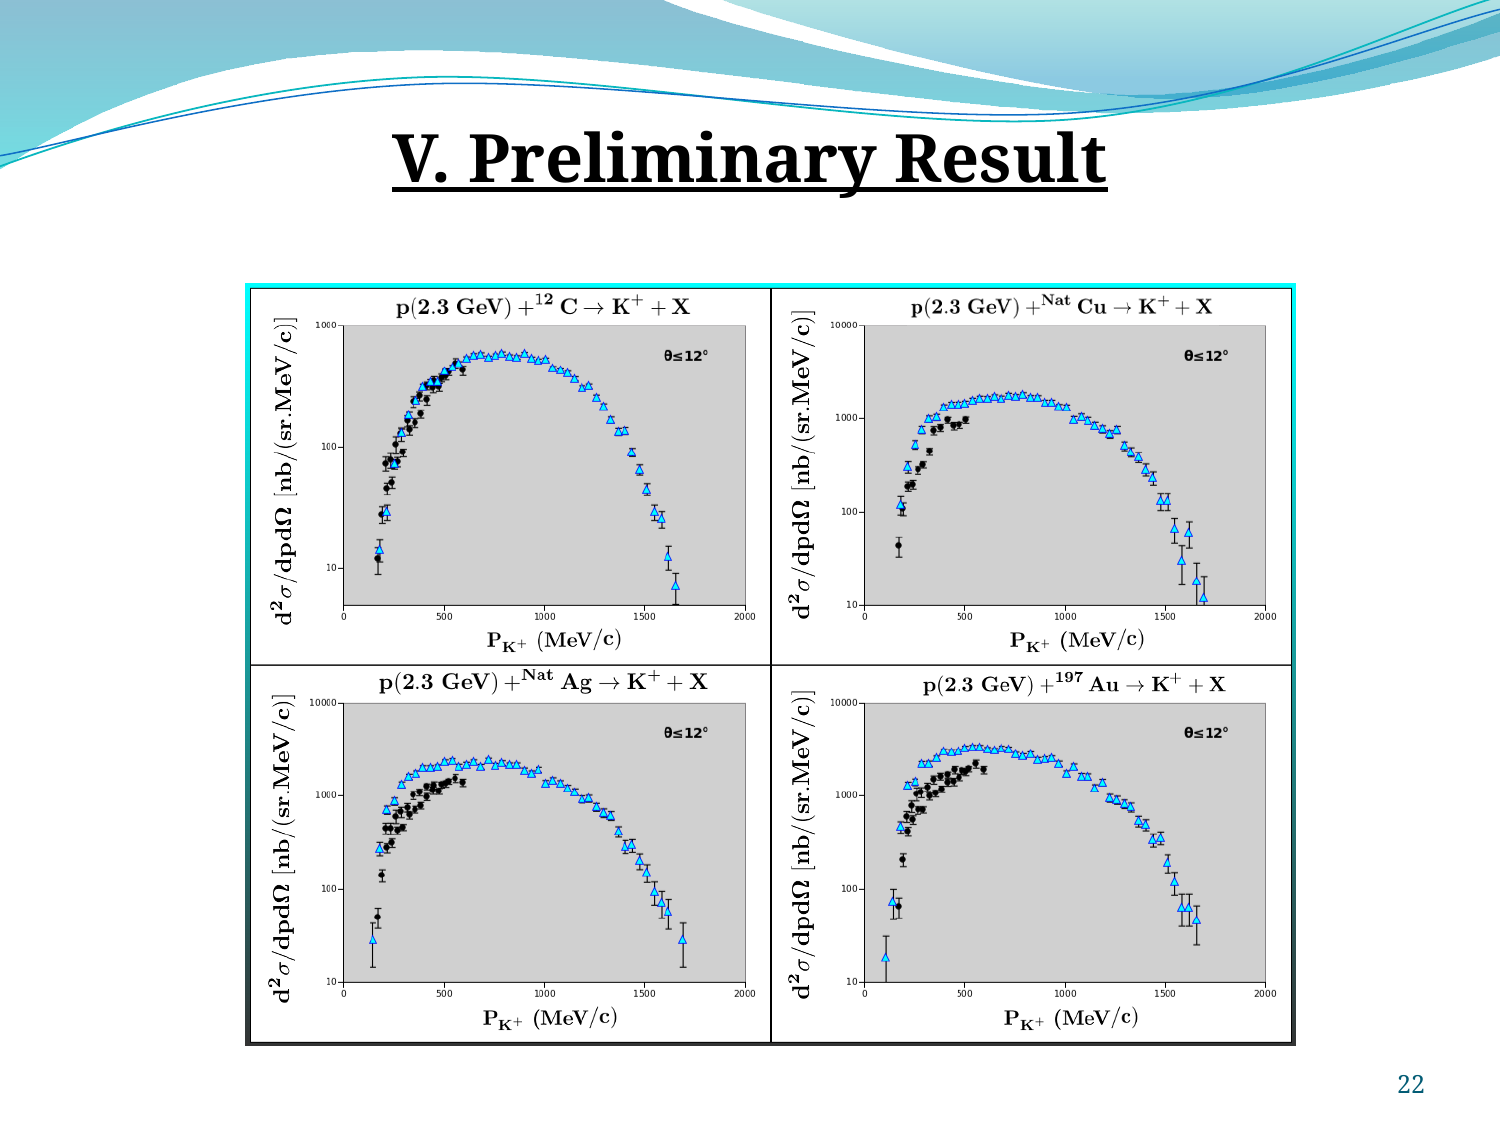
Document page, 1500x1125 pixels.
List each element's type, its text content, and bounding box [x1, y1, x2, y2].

title V. Preliminary Result [75, 62, 1425, 250]
picture [245, 283, 1296, 1046]
